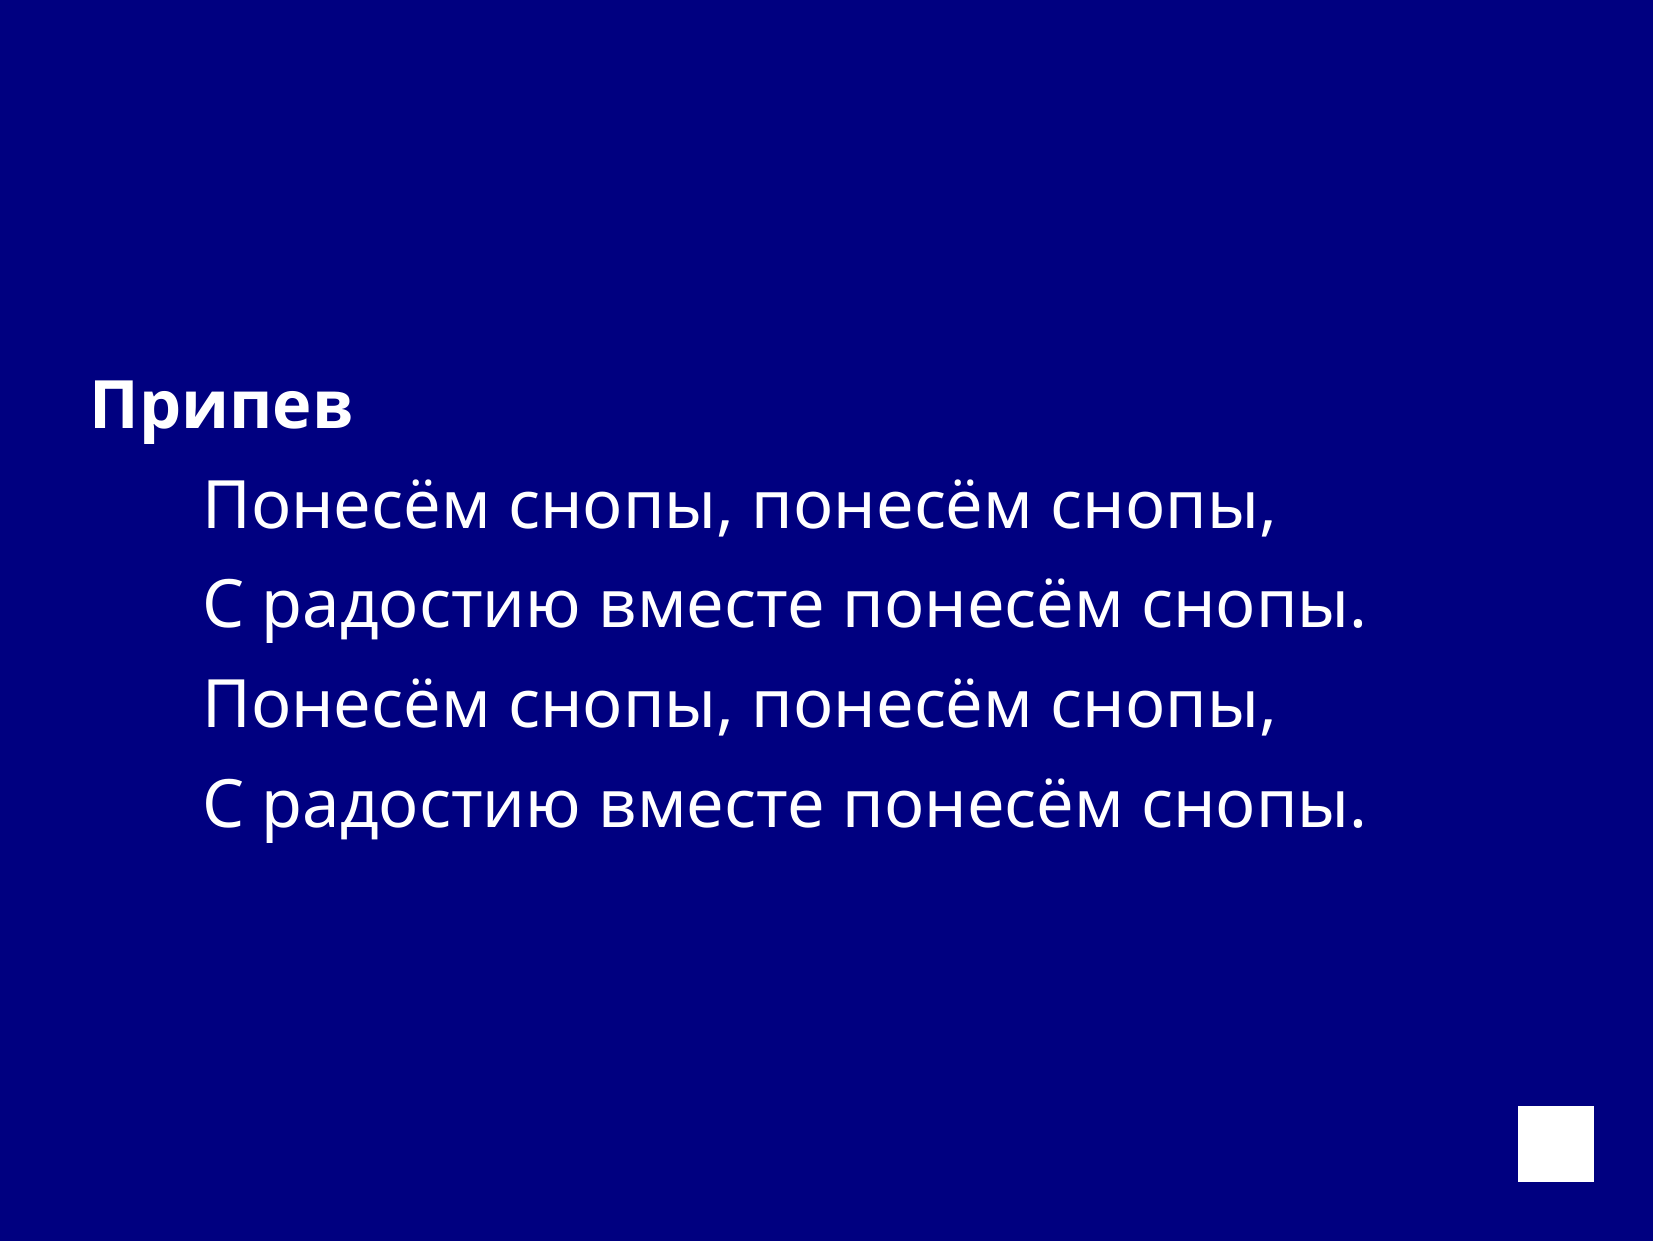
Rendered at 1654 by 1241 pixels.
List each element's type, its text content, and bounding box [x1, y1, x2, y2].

text_box [1518, 1106, 1594, 1182]
text_box Припев Понесём снопы, понесём снопы, С радостию вместе понесём снопы. Понесём снопы, понесём снопы, С радостию вместе понесём снопы. [75, 150, 1576, 1163]
